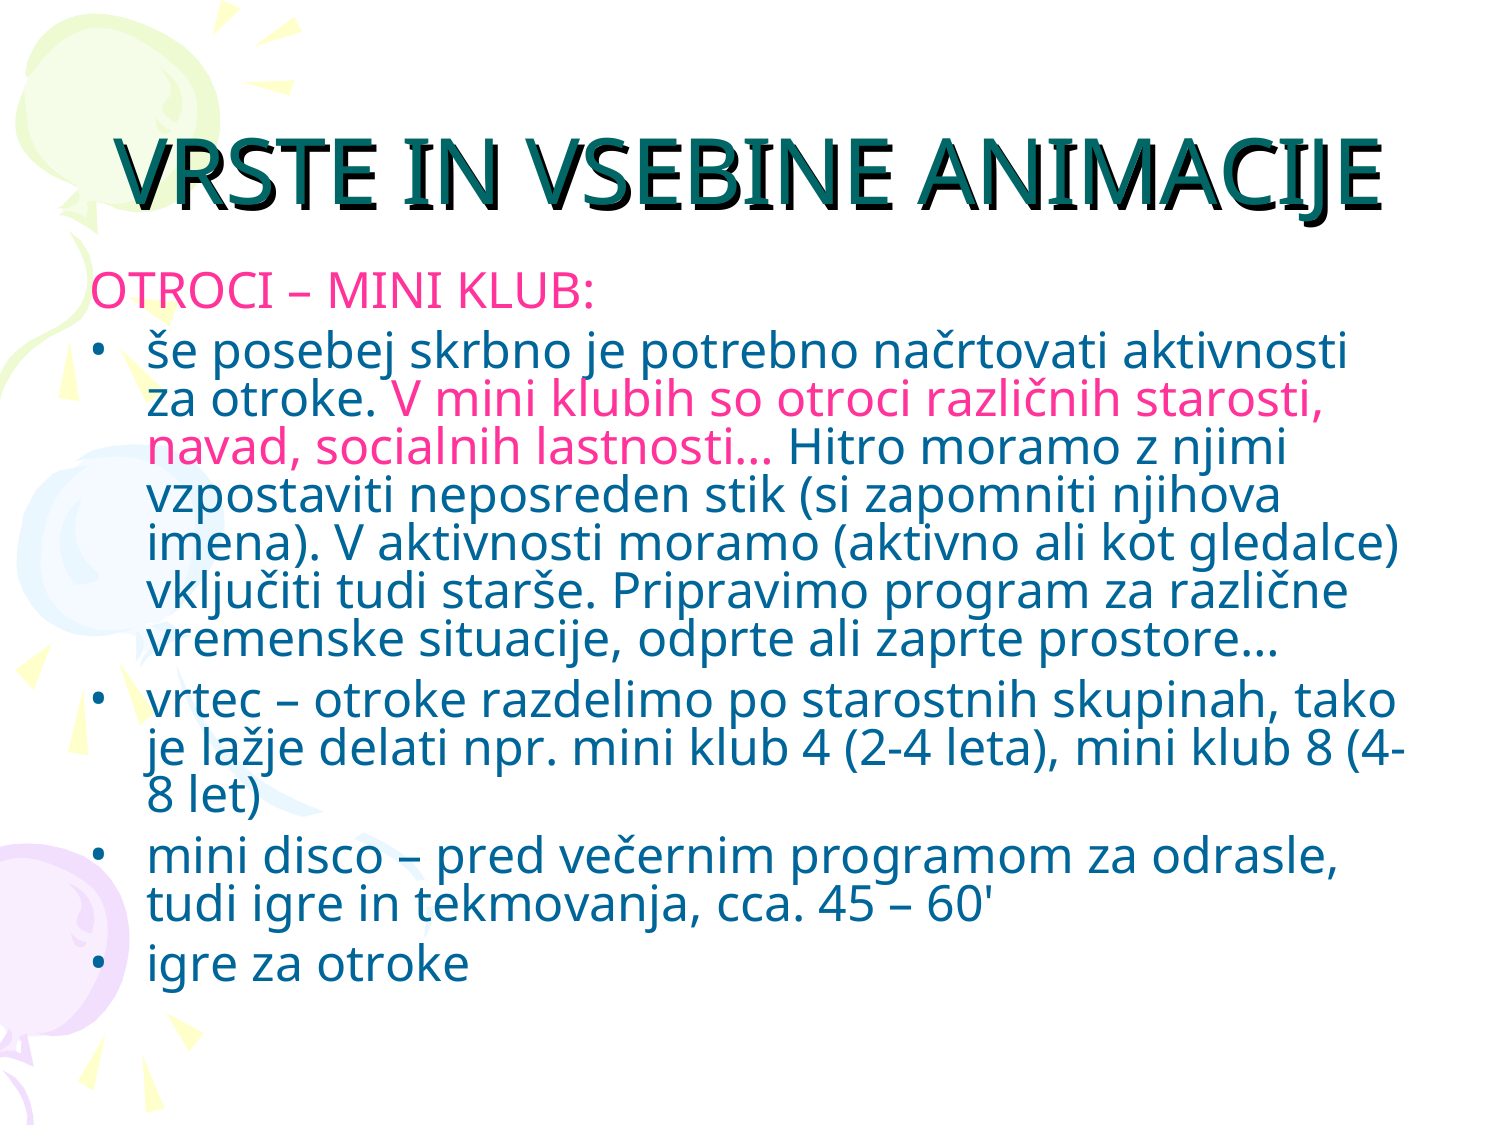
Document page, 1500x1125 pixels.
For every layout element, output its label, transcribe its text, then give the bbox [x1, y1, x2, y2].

title VRSTE IN VSEBINE ANIMACIJE [72, 16, 1426, 233]
list OTROCI – MINI KLUB: še posebej skrbno je potrebno načrtovati aktivnosti za otroke. V mini klubih so otroci različnih starosti, navad, socialnih lastnosti… Hitro moramo z njimi vzpostaviti neposreden stik (si zapomniti njihova imena). V aktivnosti moramo (aktivno ali kot gledalce) vključiti tudi starše. Pripravimo program za različne vremenske situacije, odprte ali zaprte prostore… vrtec – otroke razdelimo po starostnih skupinah, tako je lažje delati npr. mini klub 4 (2-4 leta), mini klub 8 (4-8 let) mini disco – pred večernim programom za odrasle, tudi igre in tekmovanja, cca. 45 – 60' igre za otroke [75, 262, 1426, 994]
